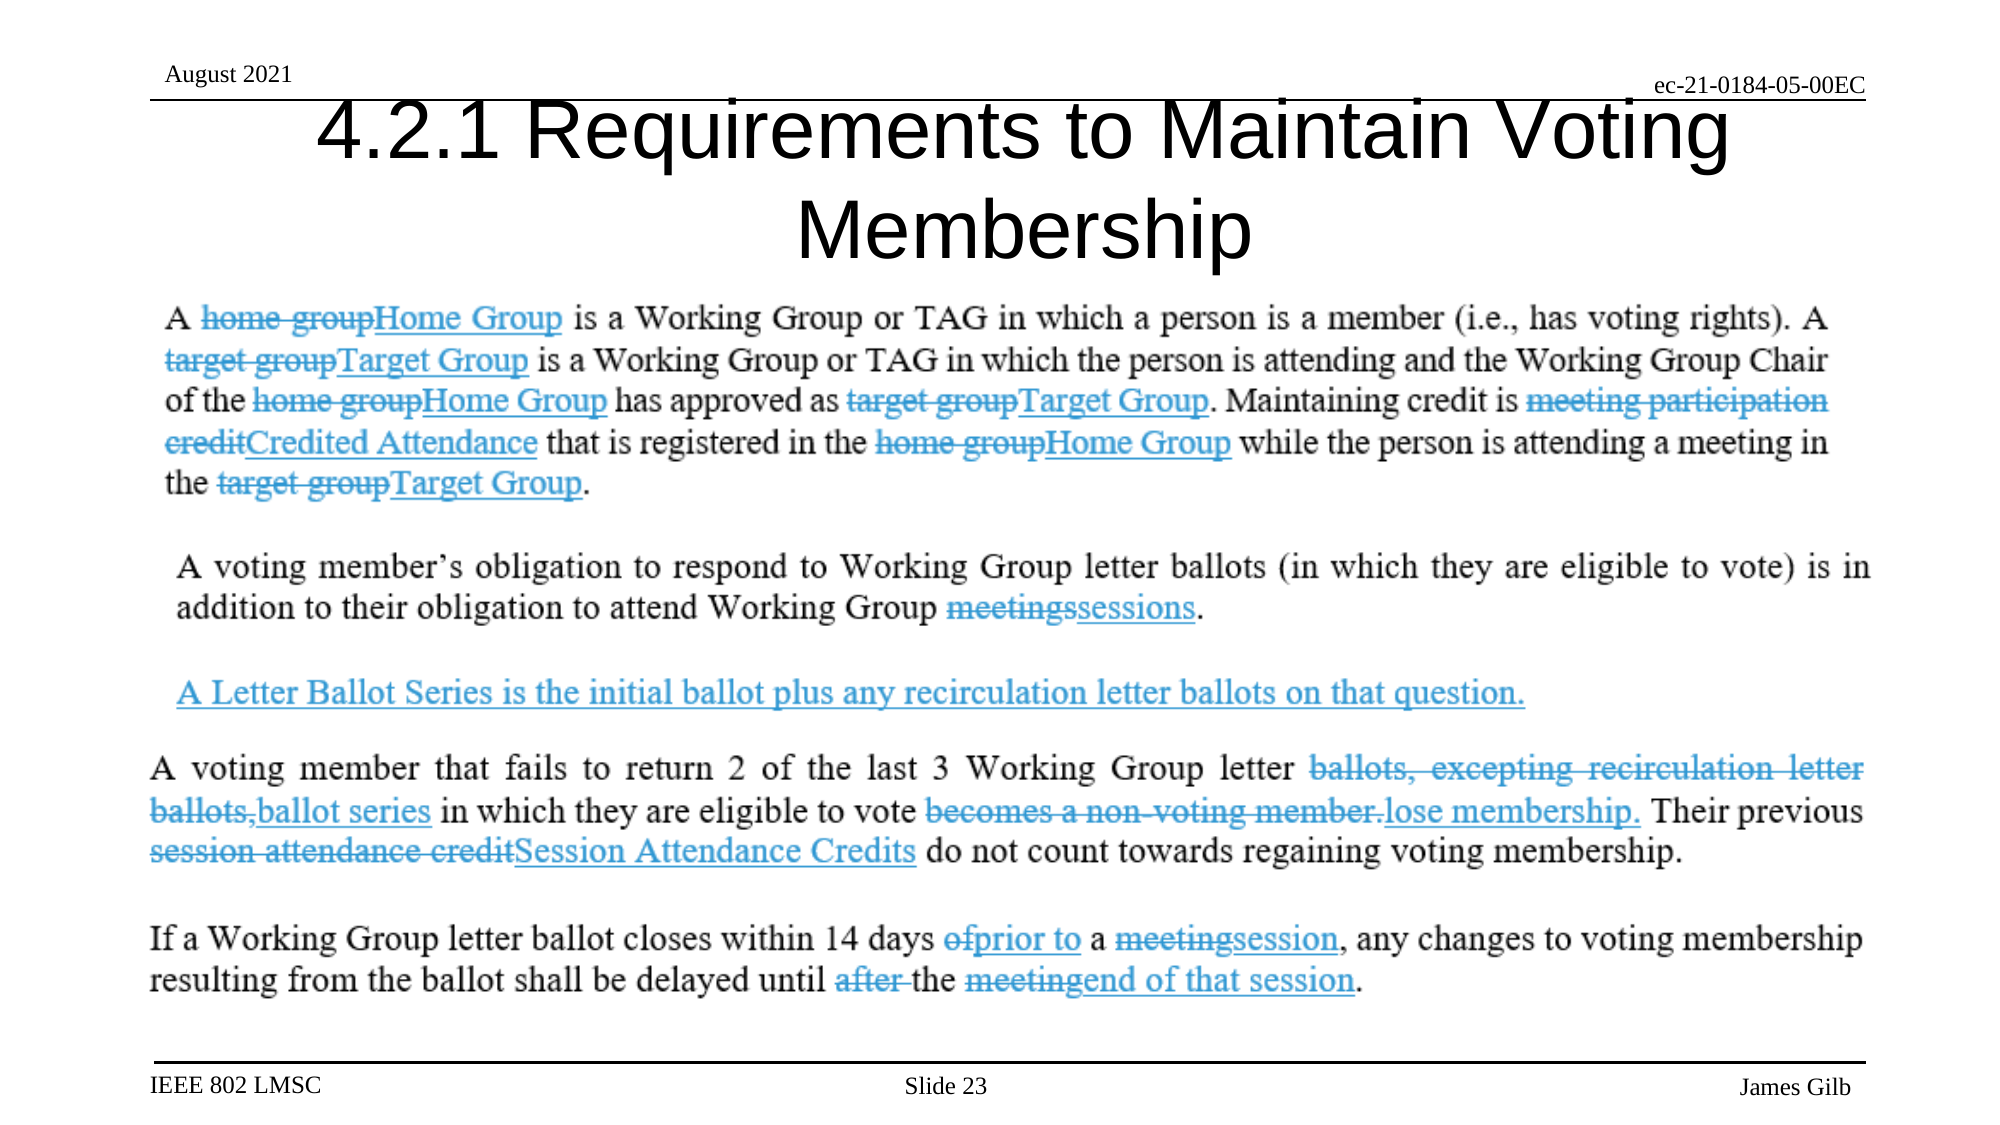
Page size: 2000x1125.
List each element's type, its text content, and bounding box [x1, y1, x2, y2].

picture [175, 546, 1883, 723]
title 4.2.1 Requirements to Maintain Voting Membership [149, 67, 1900, 283]
picture [150, 299, 1855, 530]
picture [145, 749, 1876, 1009]
